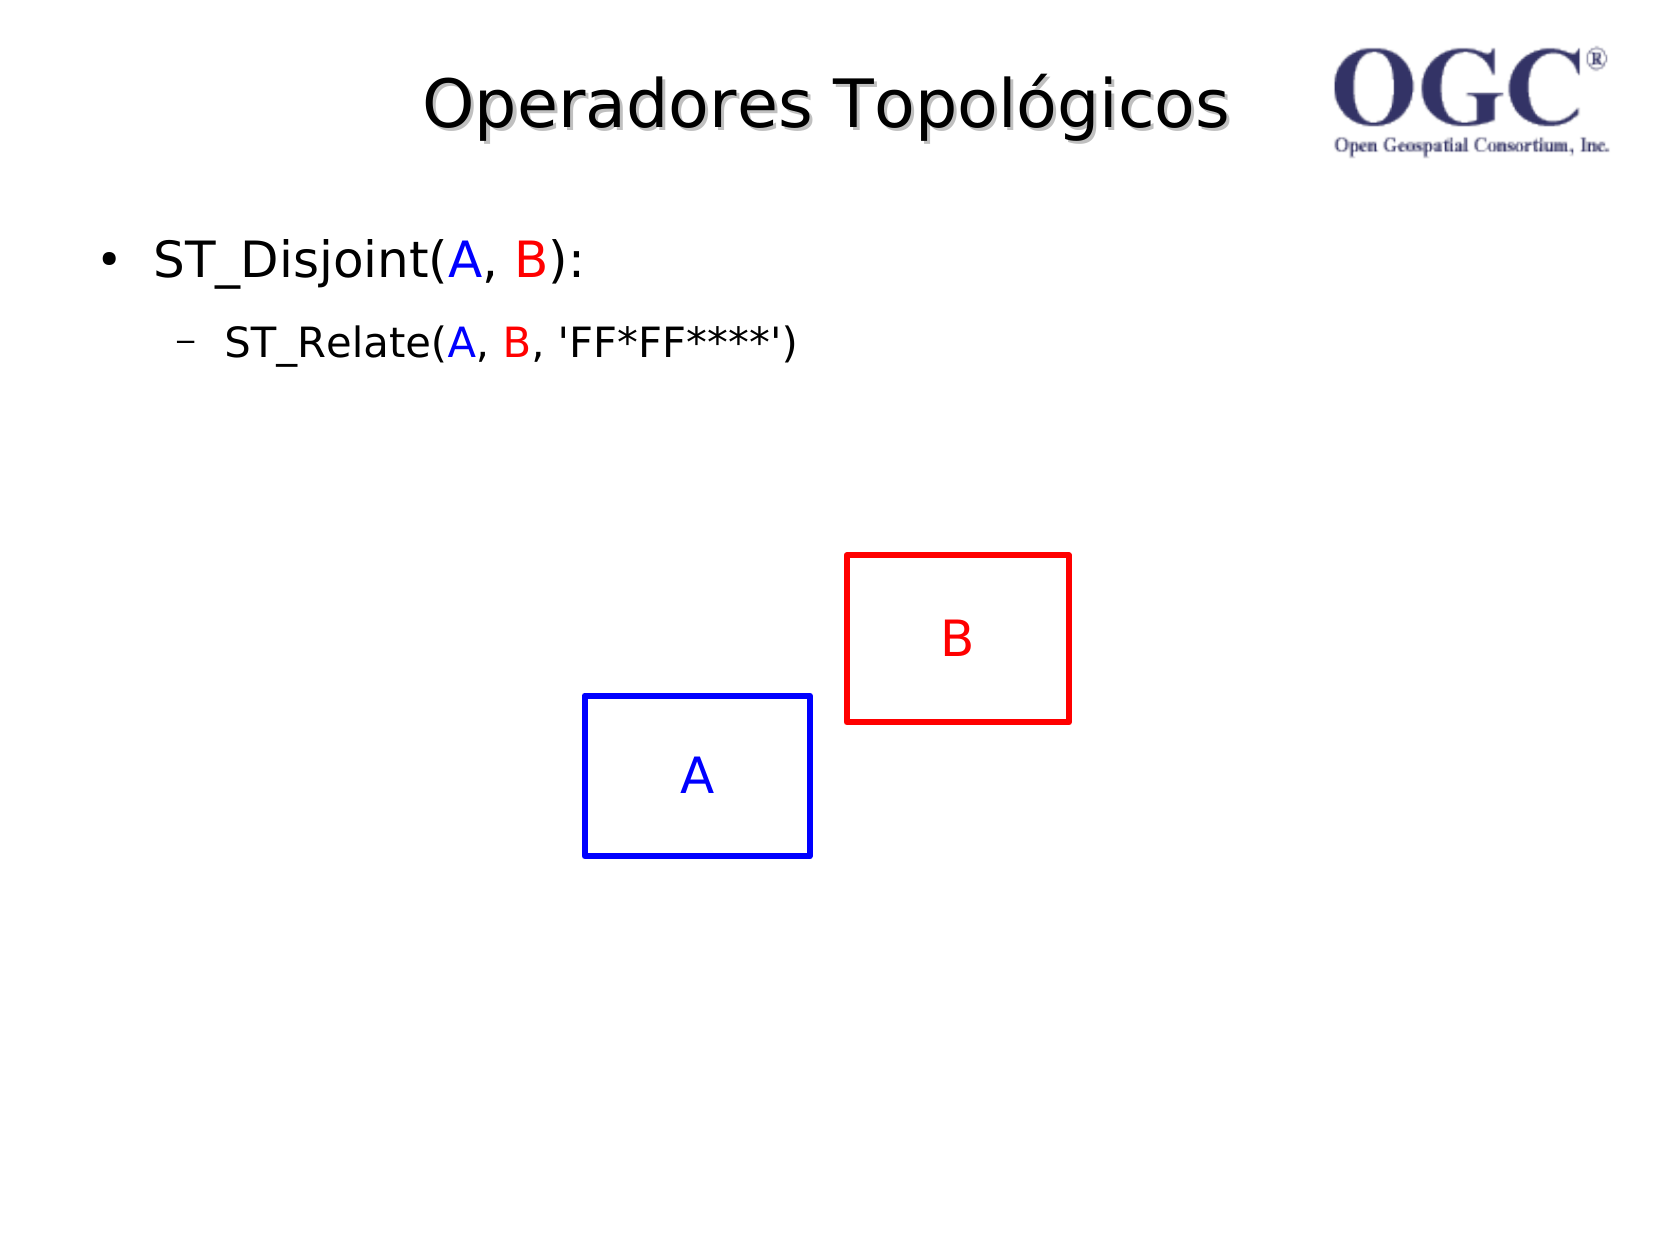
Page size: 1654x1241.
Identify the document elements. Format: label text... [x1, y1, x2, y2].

list ST_Disjoint(A, B): ST_Relate(A, B, 'FF*FF****') [82, 231, 1571, 1050]
text_box B [846, 555, 1069, 723]
title Operadores Topológicos [59, 25, 1595, 184]
text_box A [584, 695, 810, 857]
picture [1320, 23, 1625, 178]
